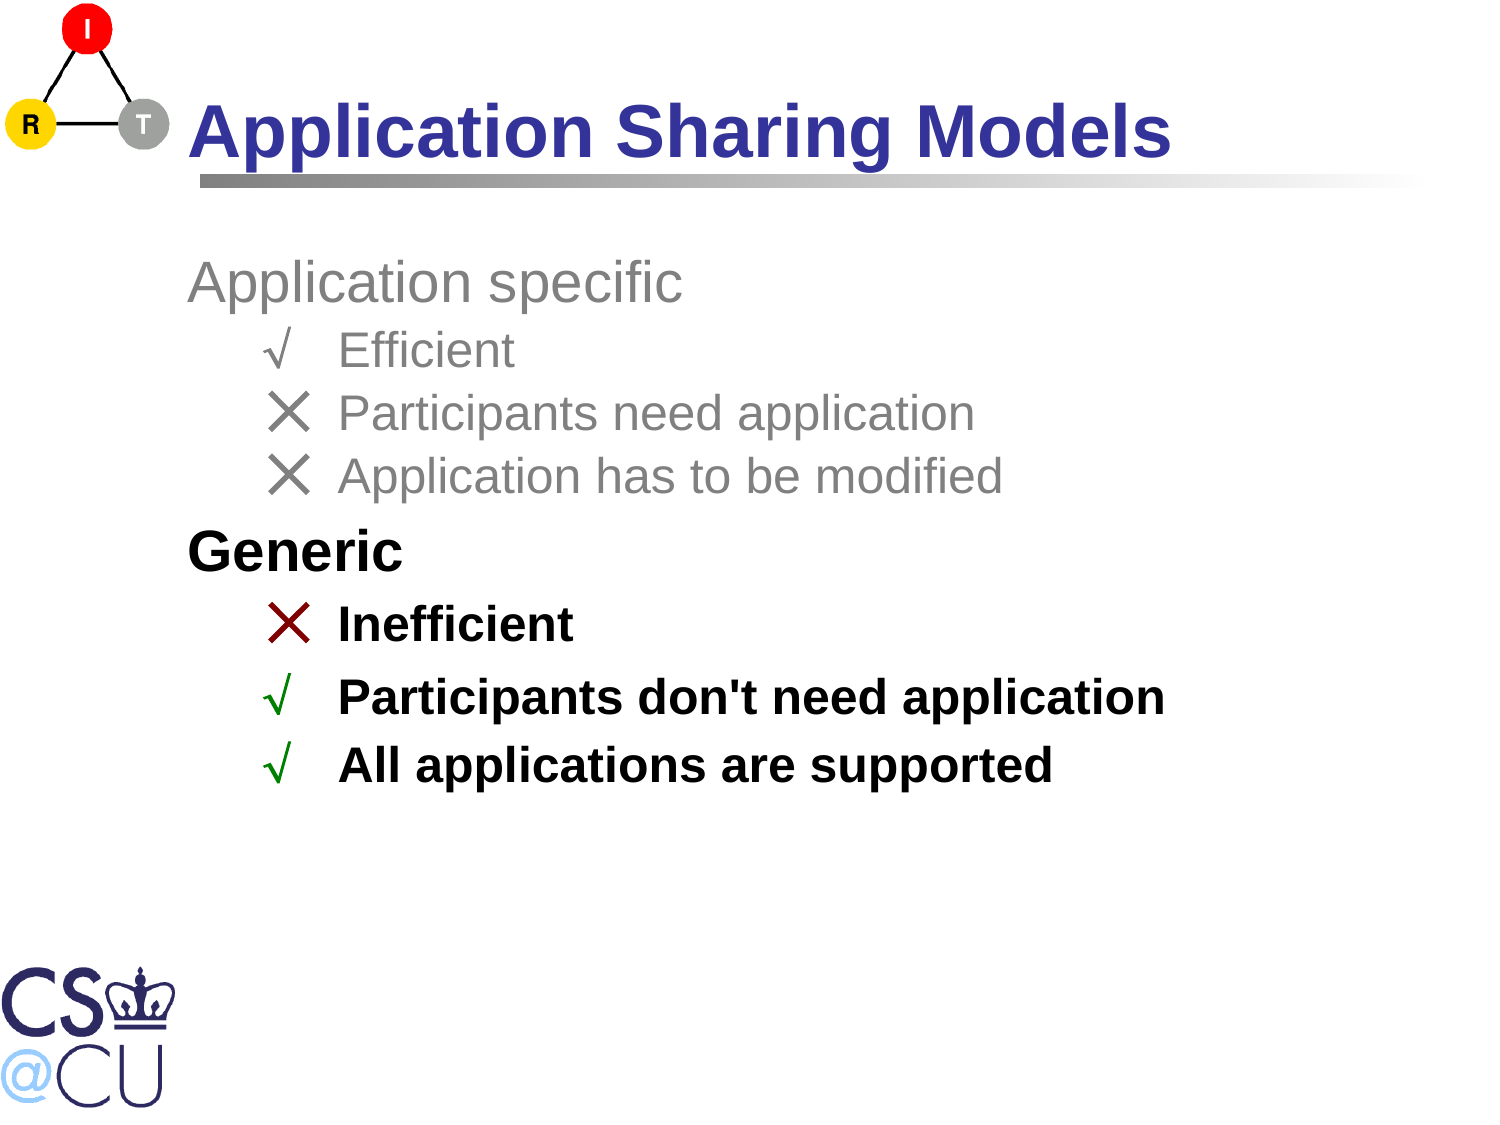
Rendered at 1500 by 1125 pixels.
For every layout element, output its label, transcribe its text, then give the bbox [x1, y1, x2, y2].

list Application specific  Efficient  Participants need application  Application has to be modified Generic  Inefficient  Participants don't need application  All applications are supported [187, 249, 1463, 998]
picture [0, 949, 175, 1125]
title Application Sharing Models [187, 44, 1463, 218]
picture [0, 0, 173, 154]
